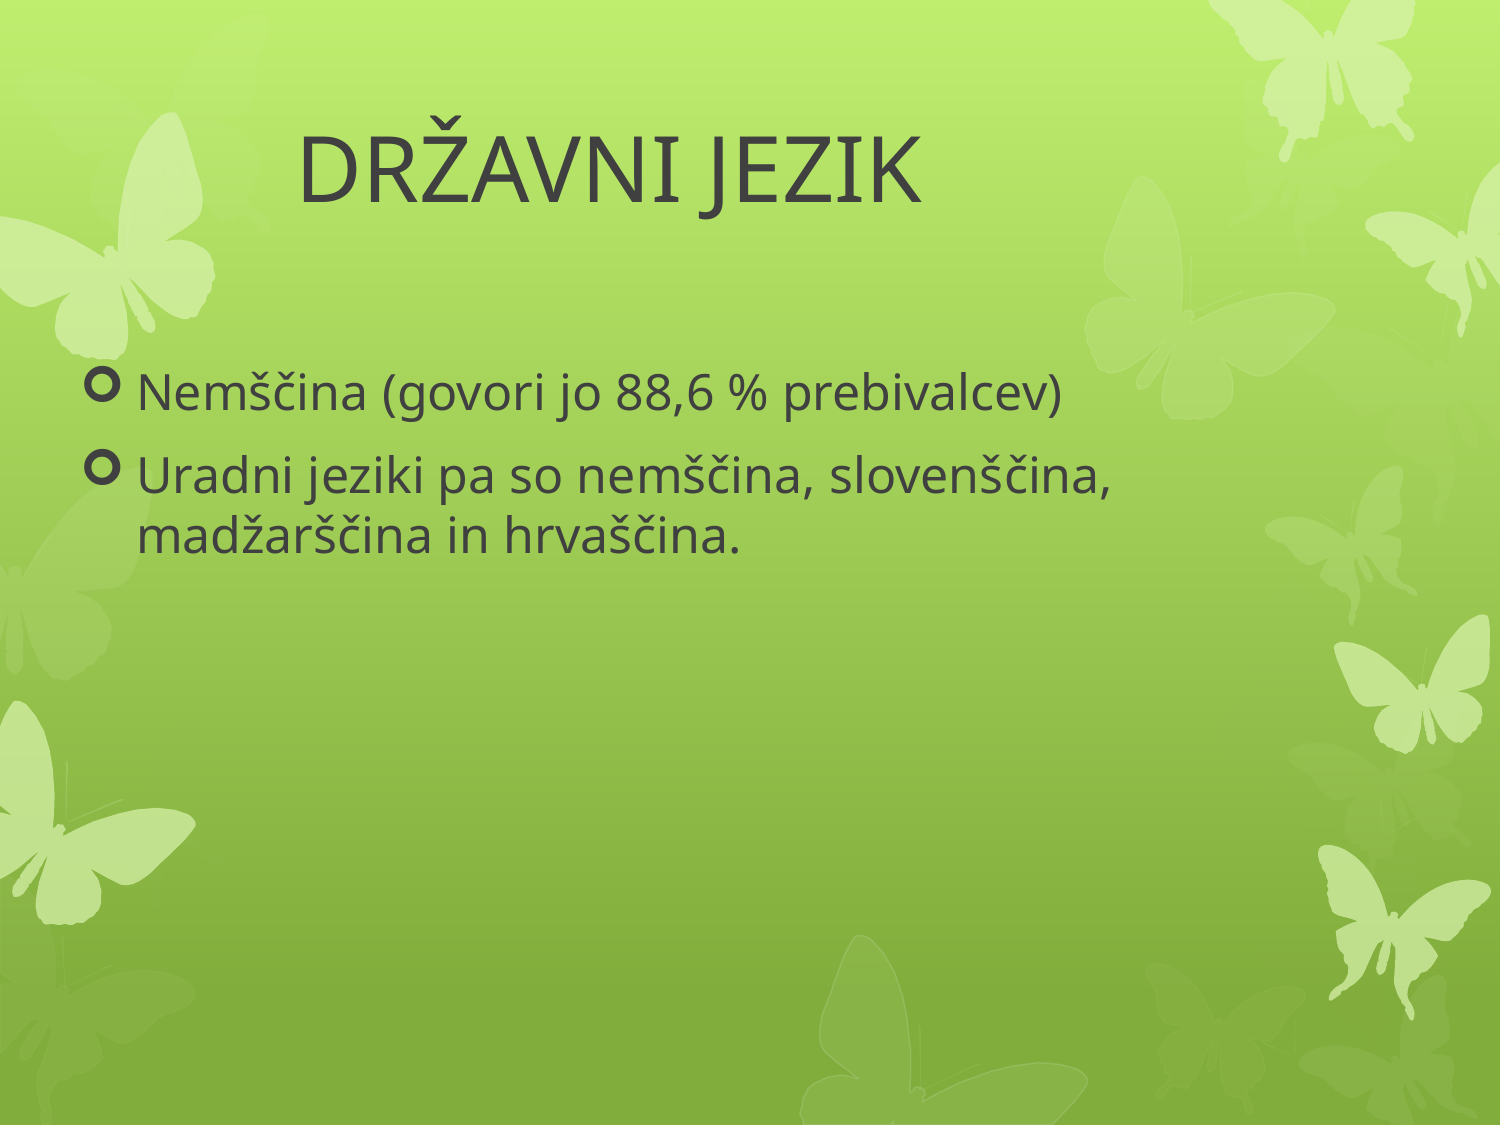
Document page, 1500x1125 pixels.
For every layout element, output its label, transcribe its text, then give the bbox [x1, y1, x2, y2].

title DRŽAVNI JEZIK [4, 90, 1174, 242]
list Nemščina (govori jo 88,6 % prebivalcev) Uradni jeziki pa so nemščina, slovenščina, madžarščina in hrvaščina. [64, 326, 1415, 598]
